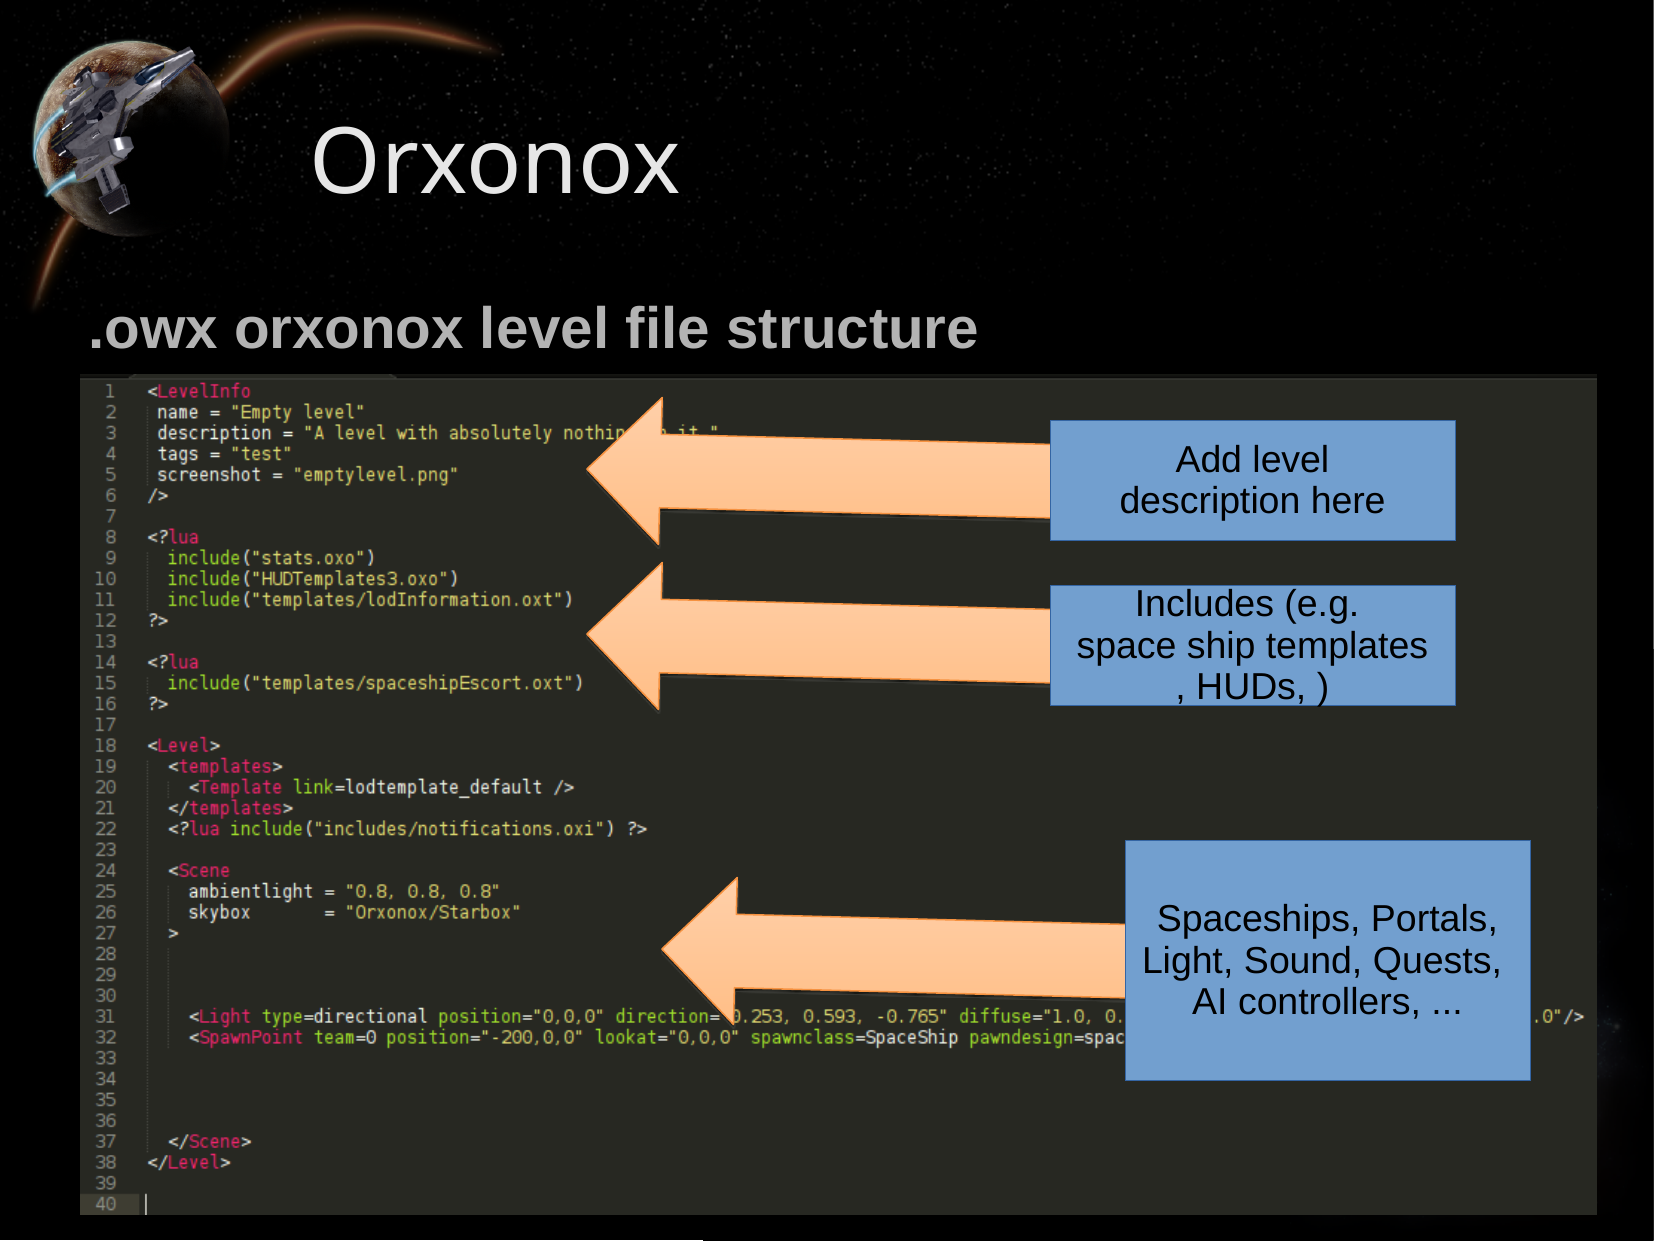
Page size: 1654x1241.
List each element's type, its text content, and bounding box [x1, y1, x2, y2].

text_box [661, 877, 1125, 1025]
text_box Add level description here [1050, 420, 1456, 541]
picture [0, 0, 1654, 1241]
text_box [586, 397, 1050, 545]
text_box [586, 562, 1050, 710]
title .owx orxonox level file structure [88, 265, 1577, 374]
text_box Includes (e.g. space ship templates , HUDs, ) [1050, 585, 1456, 706]
text_box Spaceships, Portals, Light, Sound, Quests, AI controllers, ... [1125, 840, 1531, 1081]
